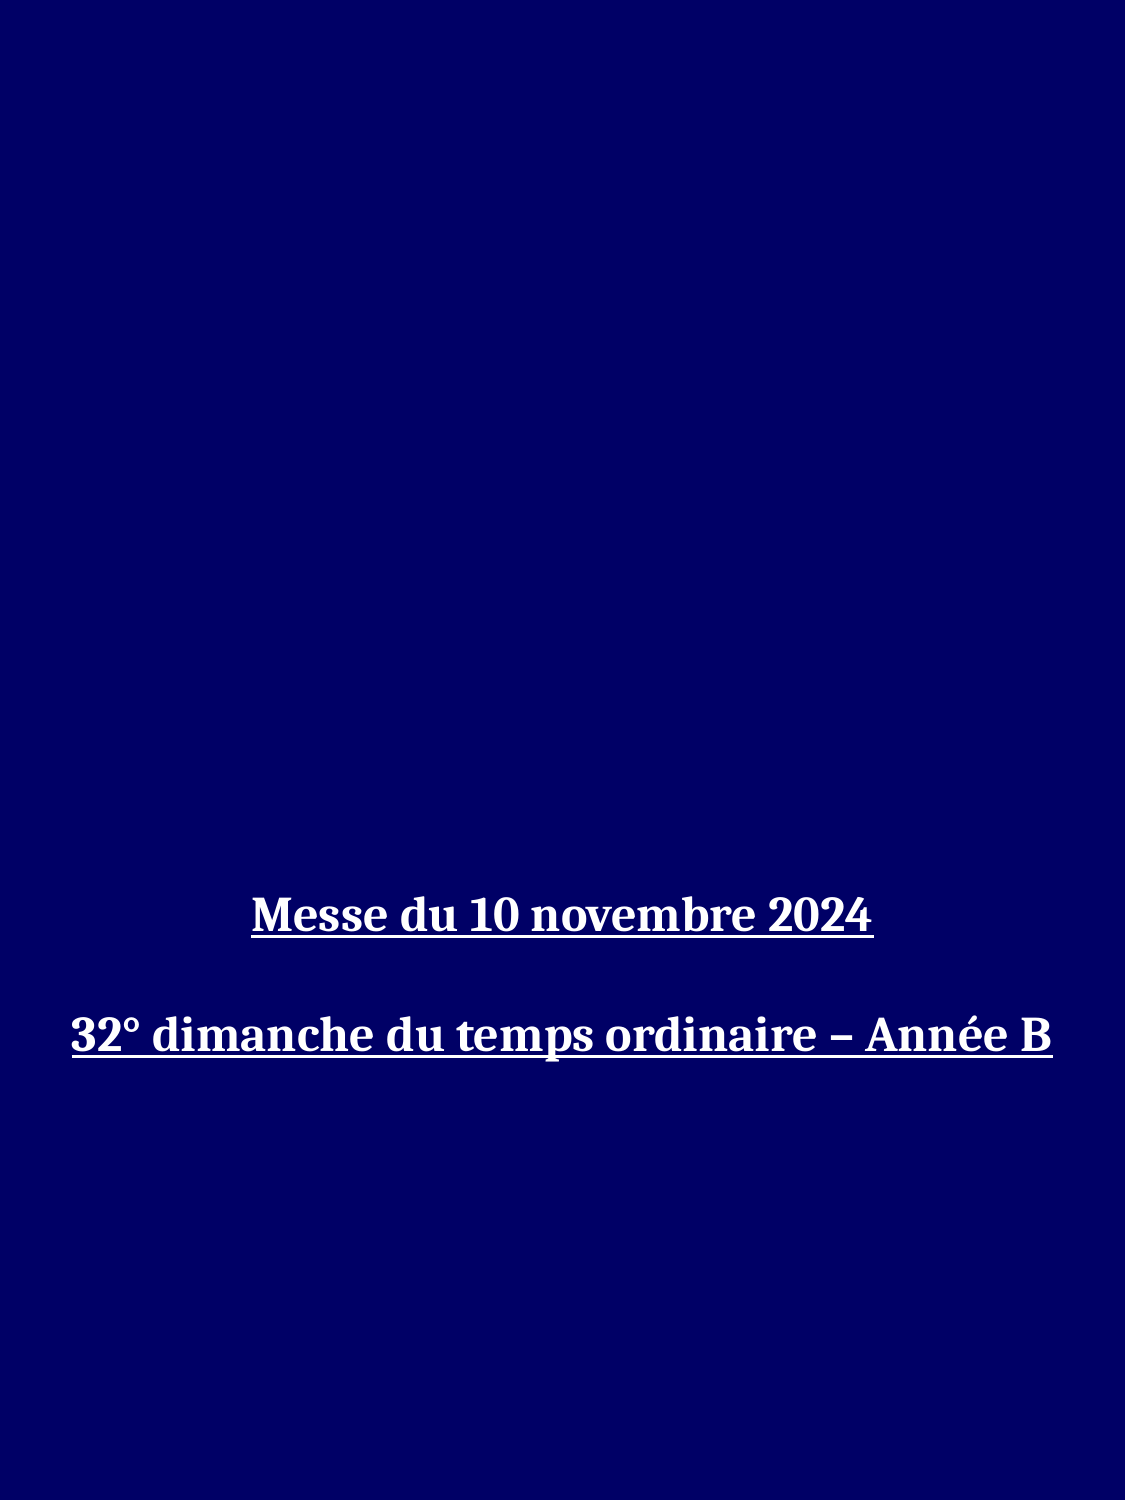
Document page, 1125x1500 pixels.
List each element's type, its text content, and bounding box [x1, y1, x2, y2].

text_box Messe du 10 novembre 2024 32° dimanche du temps ordinaire – Année B [0, 874, 1125, 1069]
